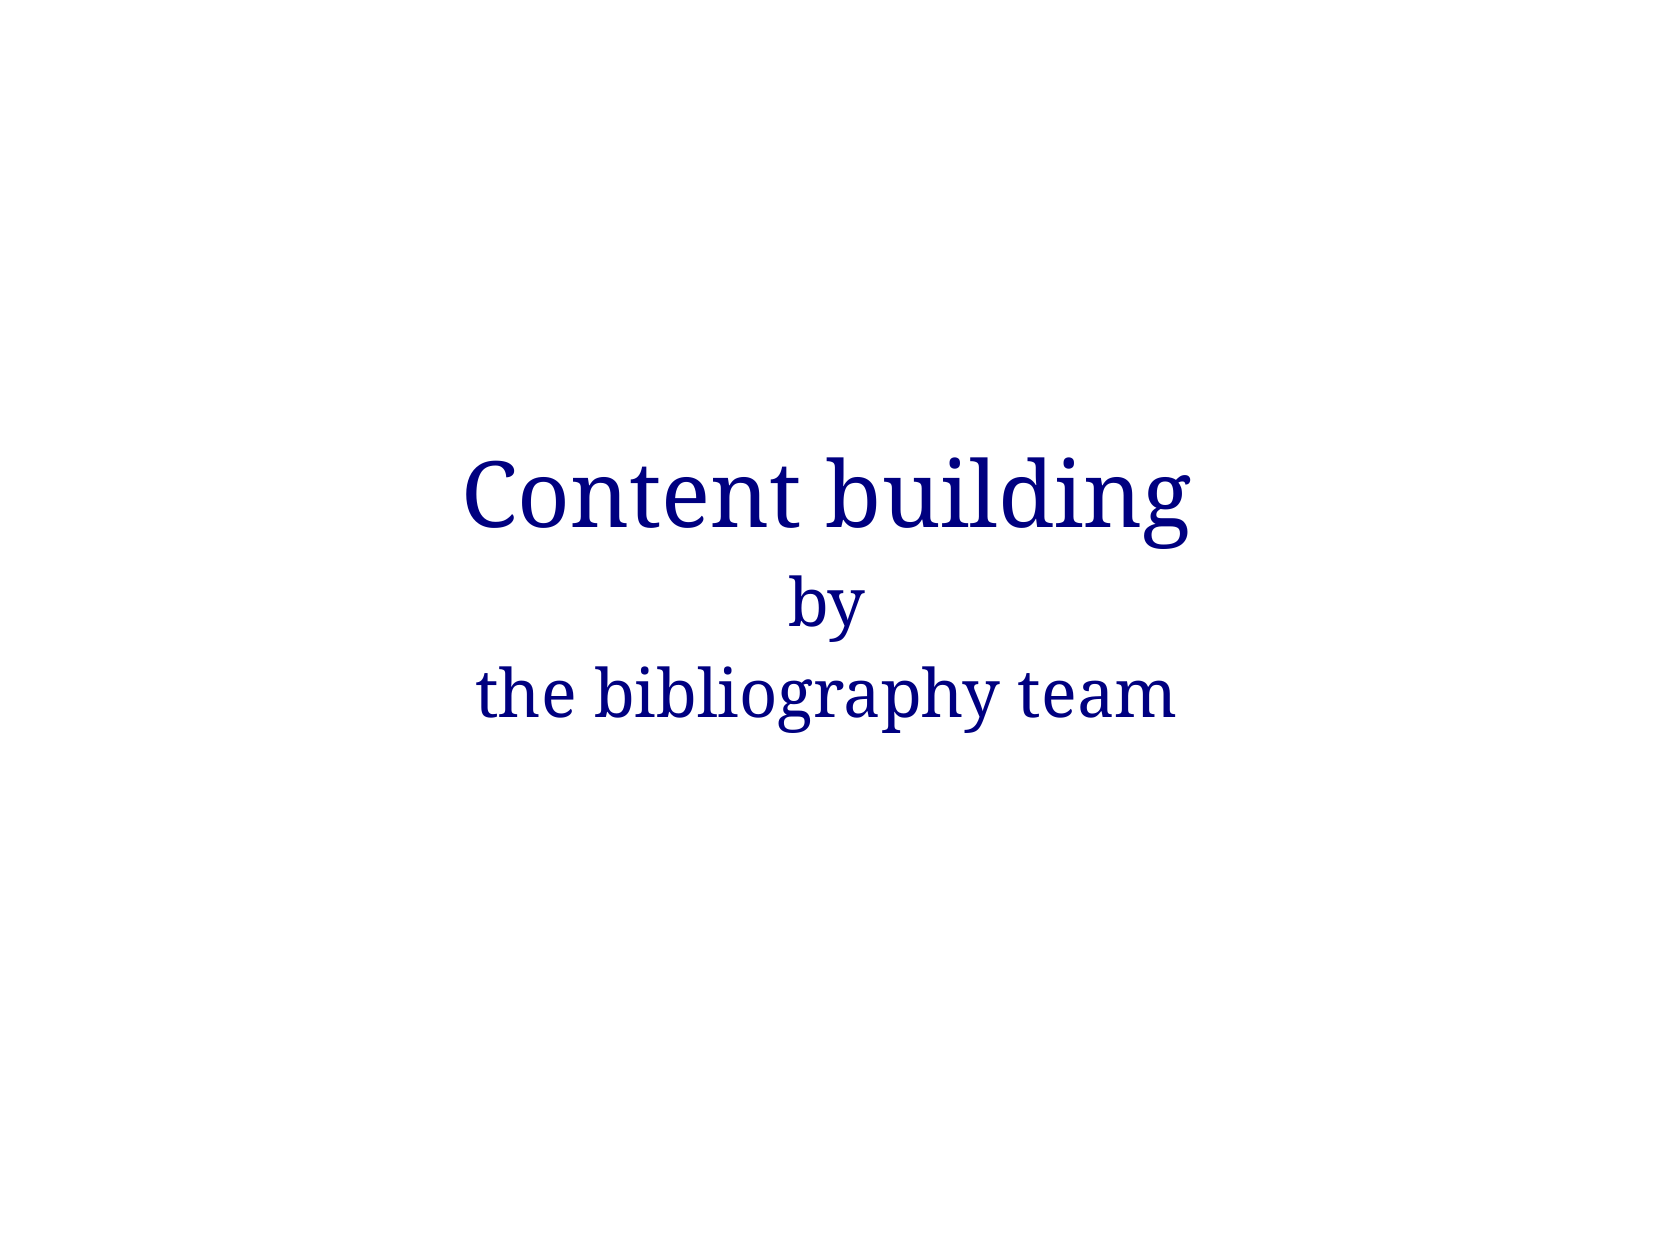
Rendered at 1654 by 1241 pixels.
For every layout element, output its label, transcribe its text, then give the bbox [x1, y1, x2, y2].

text_box Content building by the bibliography team [339, 422, 1314, 700]
